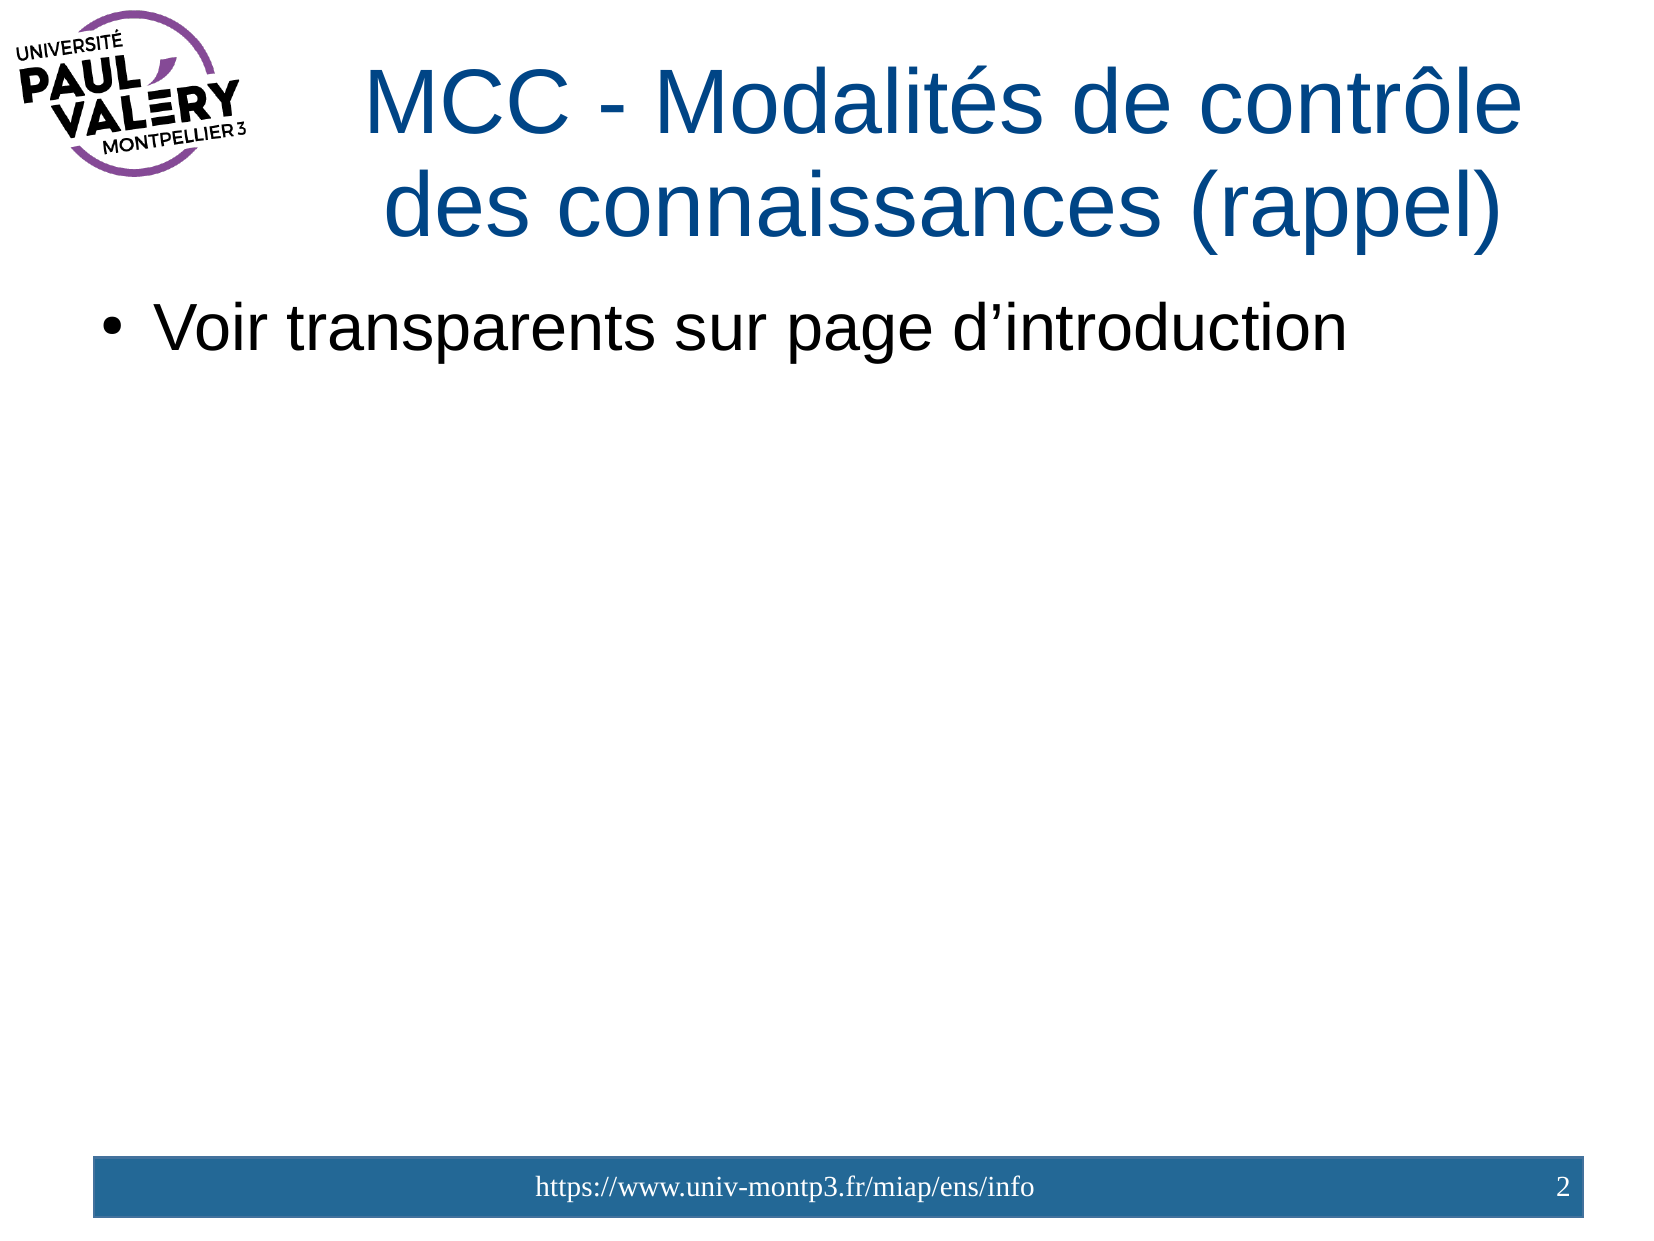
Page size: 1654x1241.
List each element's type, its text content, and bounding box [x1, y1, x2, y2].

picture [0, 0, 262, 188]
list Voir transparents sur page d’introduction [82, 290, 1571, 1136]
title MCC - Modalités de contrôle des connaissances (rappel) [318, 50, 1571, 256]
